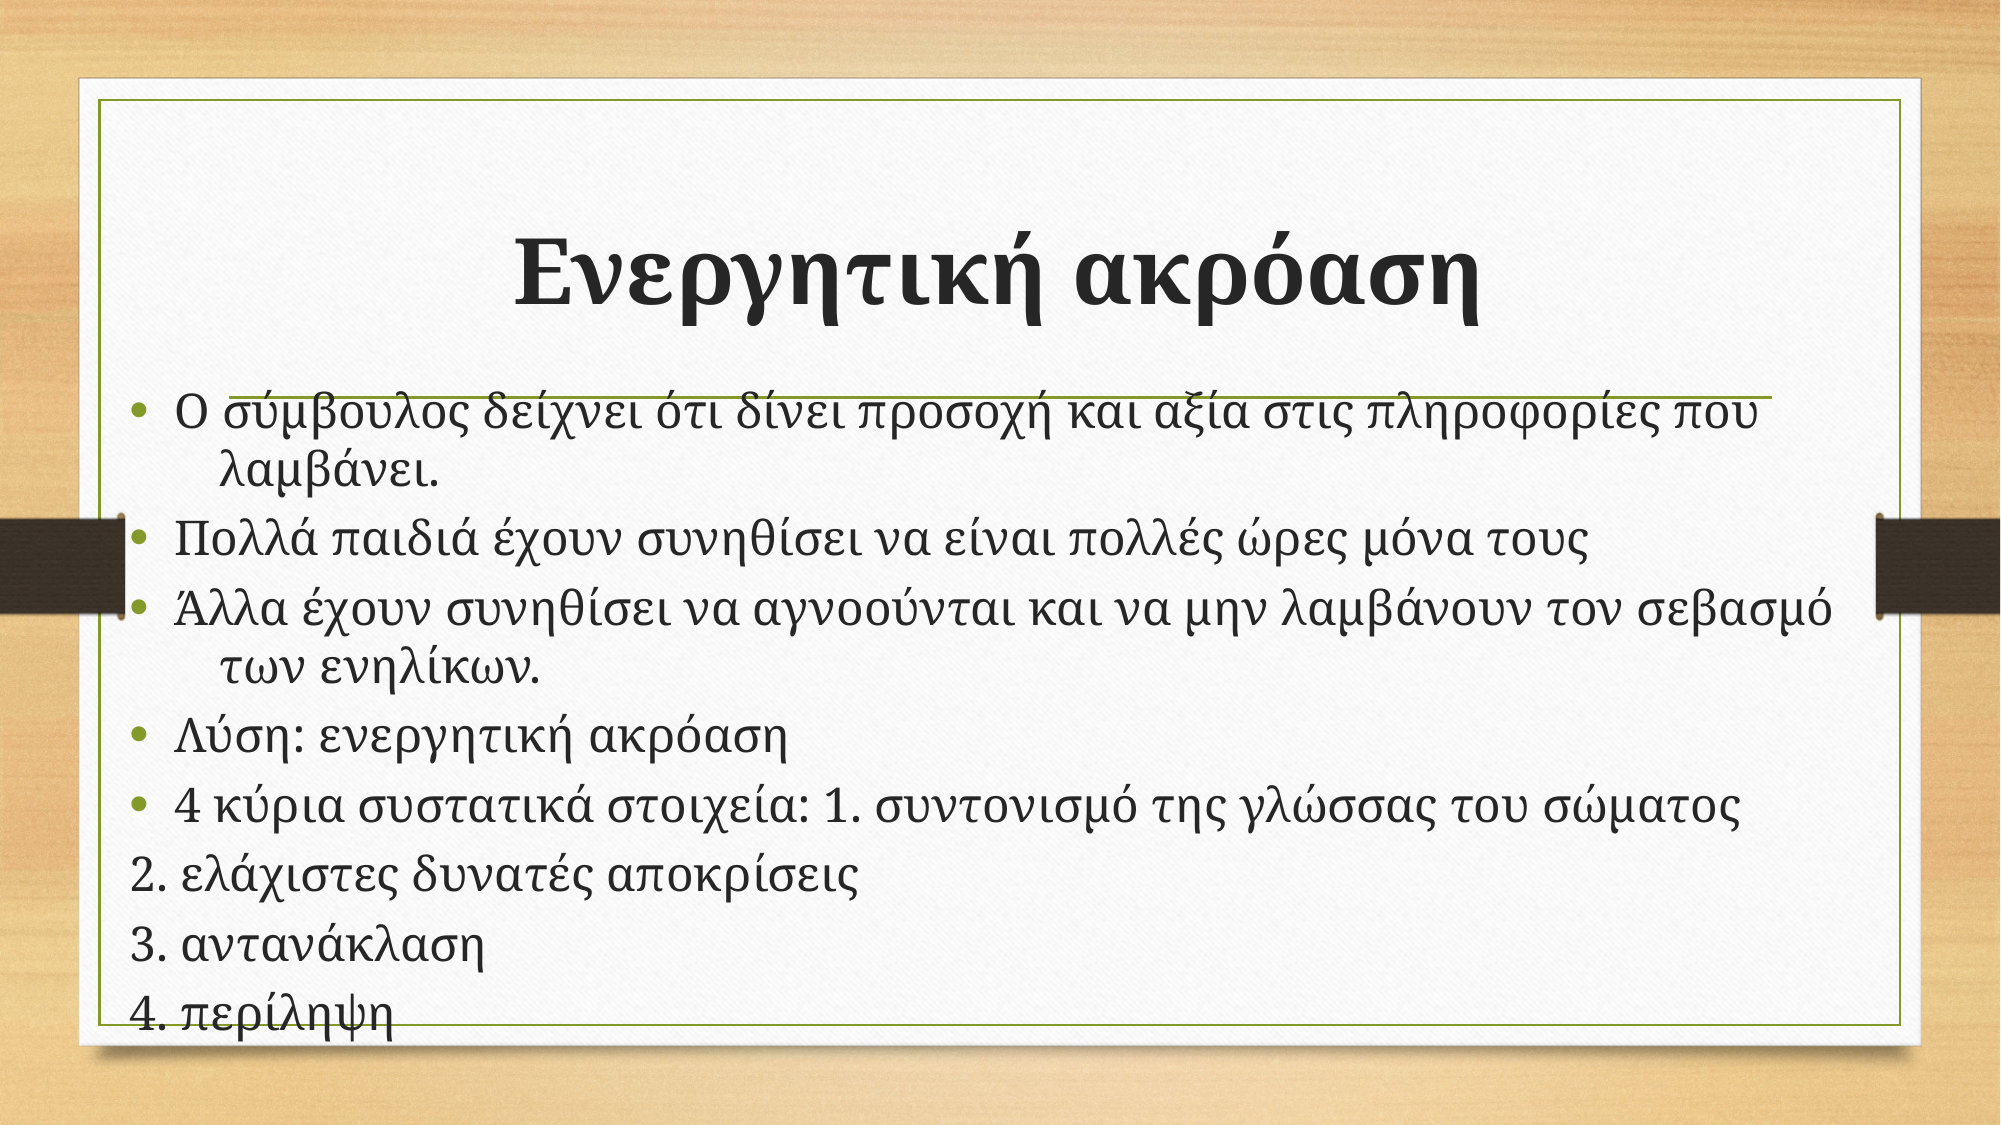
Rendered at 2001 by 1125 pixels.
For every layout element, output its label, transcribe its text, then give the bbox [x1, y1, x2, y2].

list Ο σύμβουλος δείχνει ότι δίνει προσοχή και αξία στις πληροφορίες που λαμβάνει. Πολλά παιδιά έχουν συνηθίσει να είναι πολλές ώρες μόνα τους Άλλα έχουν συνηθίσει να αγνοούνται και να μην λαμβάνουν τον σεβασμό των ενηλίκων. Λύση: ενεργητική ακρόαση 4 κύρια συστατικά στοιχεία: 1. συντονισμό της γλώσσας του σώματος 2. ελάχιστες δυνατές αποκρίσεις 3. αντανάκλαση 4. περίληψη [114, 373, 1933, 1049]
title Ενεργητική ακρόαση [212, 161, 1788, 373]
